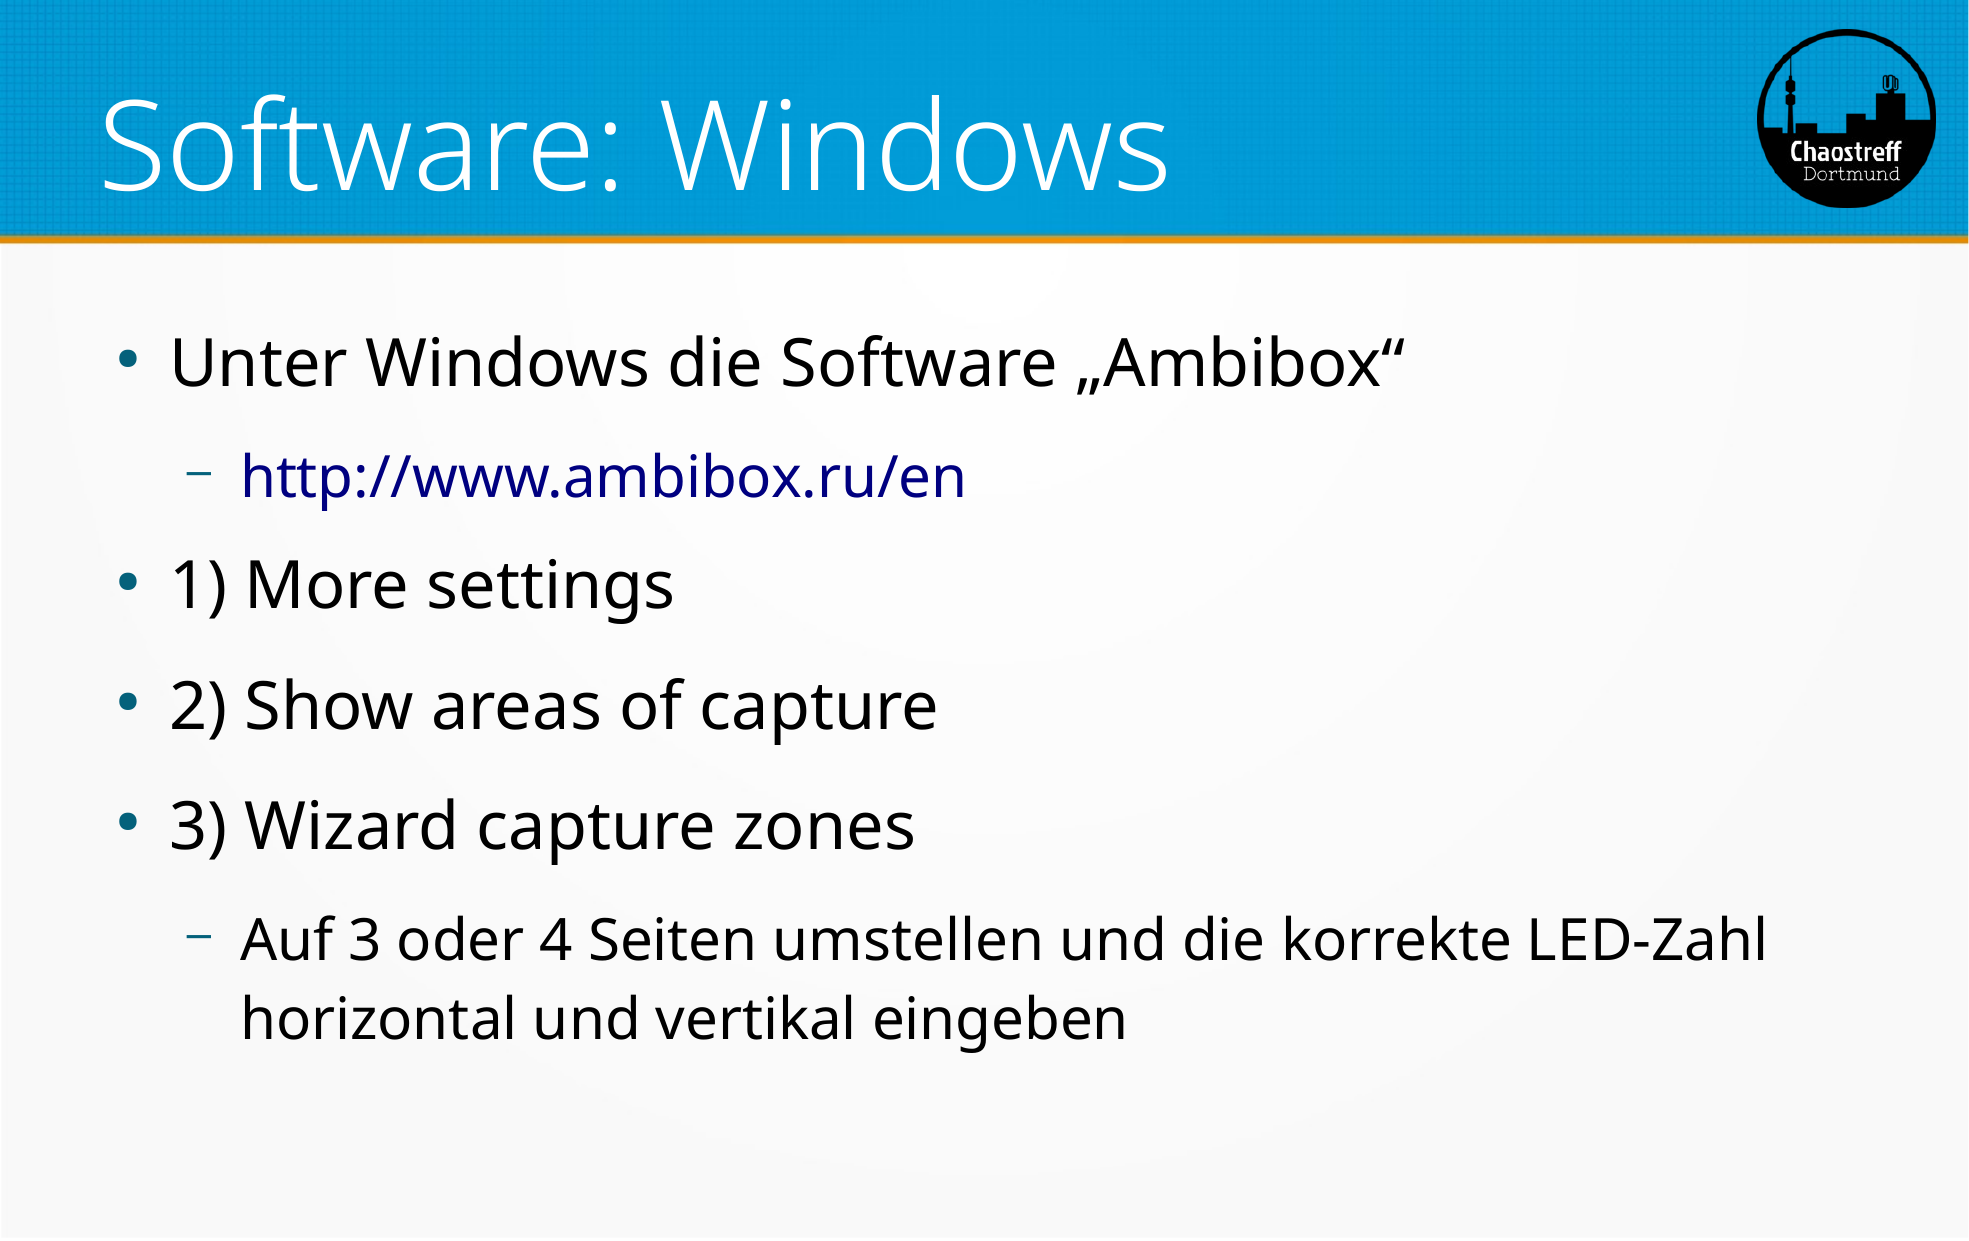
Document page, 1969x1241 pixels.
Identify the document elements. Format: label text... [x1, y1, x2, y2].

list Unter Windows die Software „Ambibox“ http://www.ambibox.ru/en 1) More settings 2) Show areas of capture 3) Wizard capture zones Auf 3 oder 4 Seiten umstellen und die korrekte LED-Zahl horizontal und vertikal eingeben [98, 315, 1861, 1081]
title Software: Windows [98, 19, 1870, 227]
picture [0, 233, 1969, 1241]
picture [1870, 34, 1935, 204]
